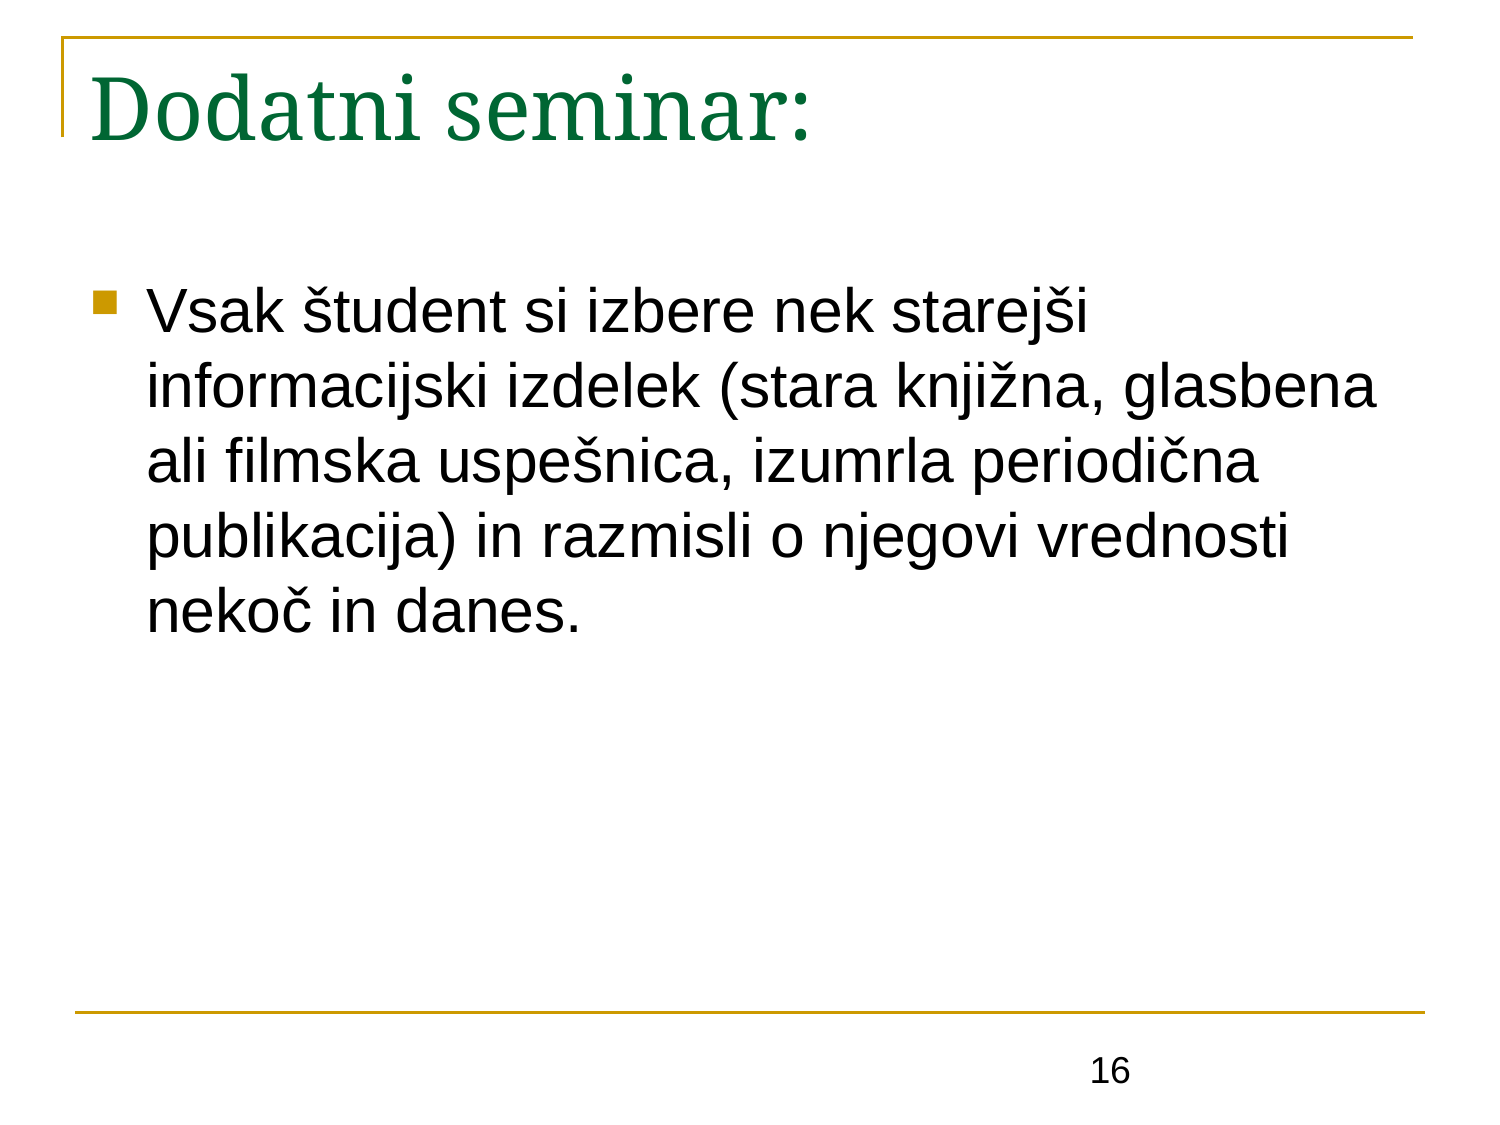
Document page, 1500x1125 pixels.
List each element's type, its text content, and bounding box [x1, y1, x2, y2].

list Vsak študent si izbere nek starejši informacijski izdelek (stara knjižna, glasbena ali filmska uspešnica, izumrla periodična publikacija) in razmisli o njegovi vrednosti nekoč in danes. [75, 262, 1426, 1006]
title Dodatni seminar: [75, 45, 1426, 233]
